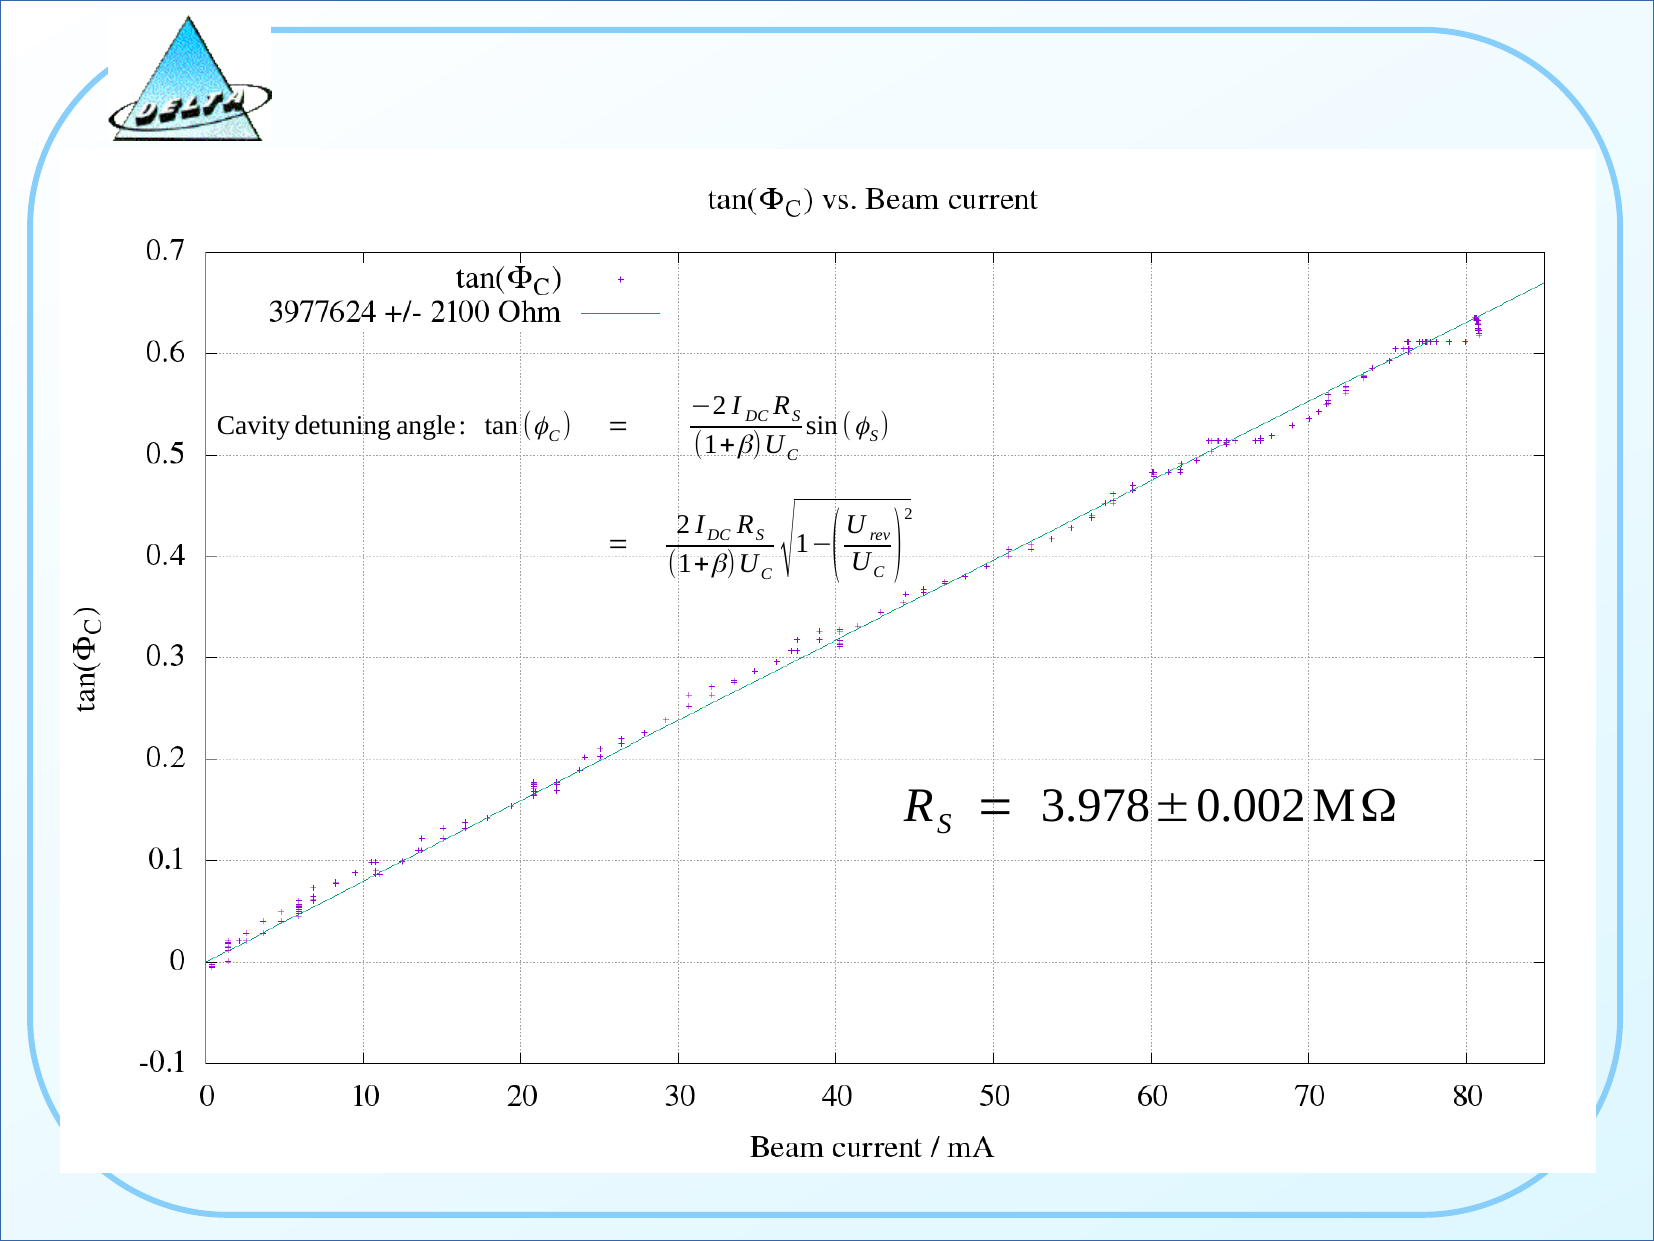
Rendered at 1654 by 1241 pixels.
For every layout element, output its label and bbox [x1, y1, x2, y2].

picture [107, 14, 272, 141]
chart [210, 390, 919, 586]
chart [888, 779, 1411, 841]
picture [60, 149, 1596, 1173]
text_box [0, 0, 1654, 1241]
